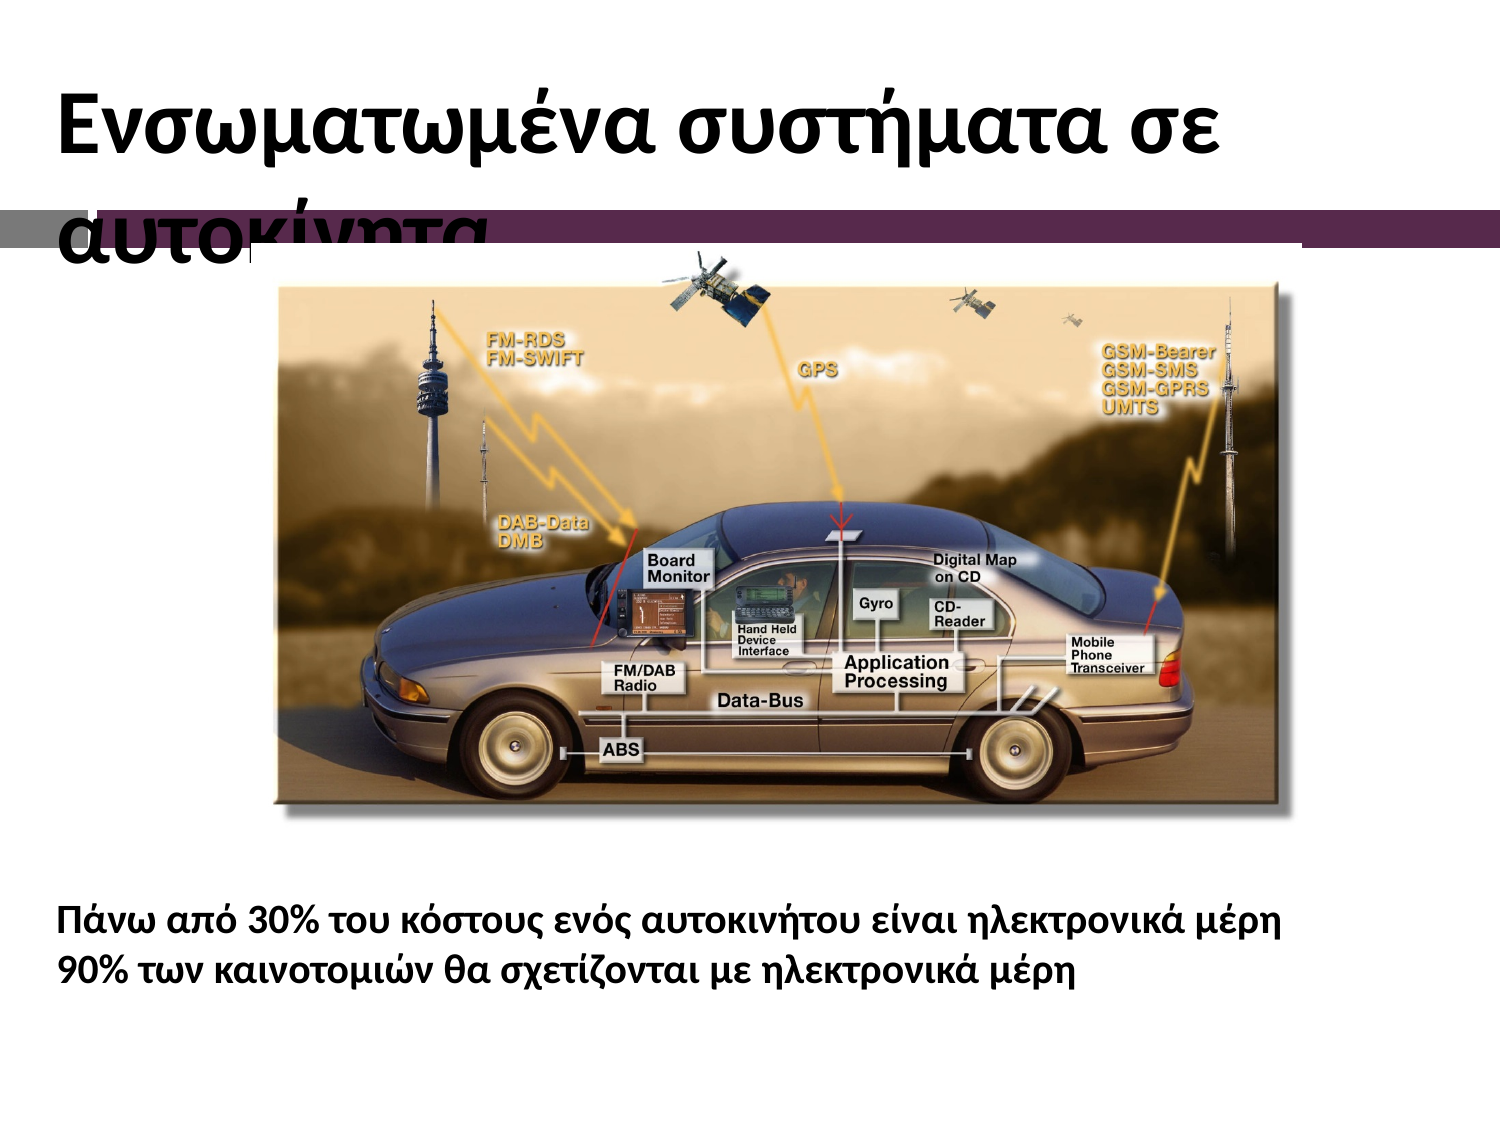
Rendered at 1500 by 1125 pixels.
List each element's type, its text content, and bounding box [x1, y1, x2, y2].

picture [251, 243, 1302, 867]
text_box Πάνω από 30% του κόστους ενός αυτοκινήτου είναι ηλεκτρονικά μέρη 90% των καινοτομιών θα σχετίζονται με ηλεκτρονικά μέρη [41, 884, 1459, 1001]
title Ενσωματωμένα συστήματα σε αυτοκίνητα [41, 54, 1459, 168]
